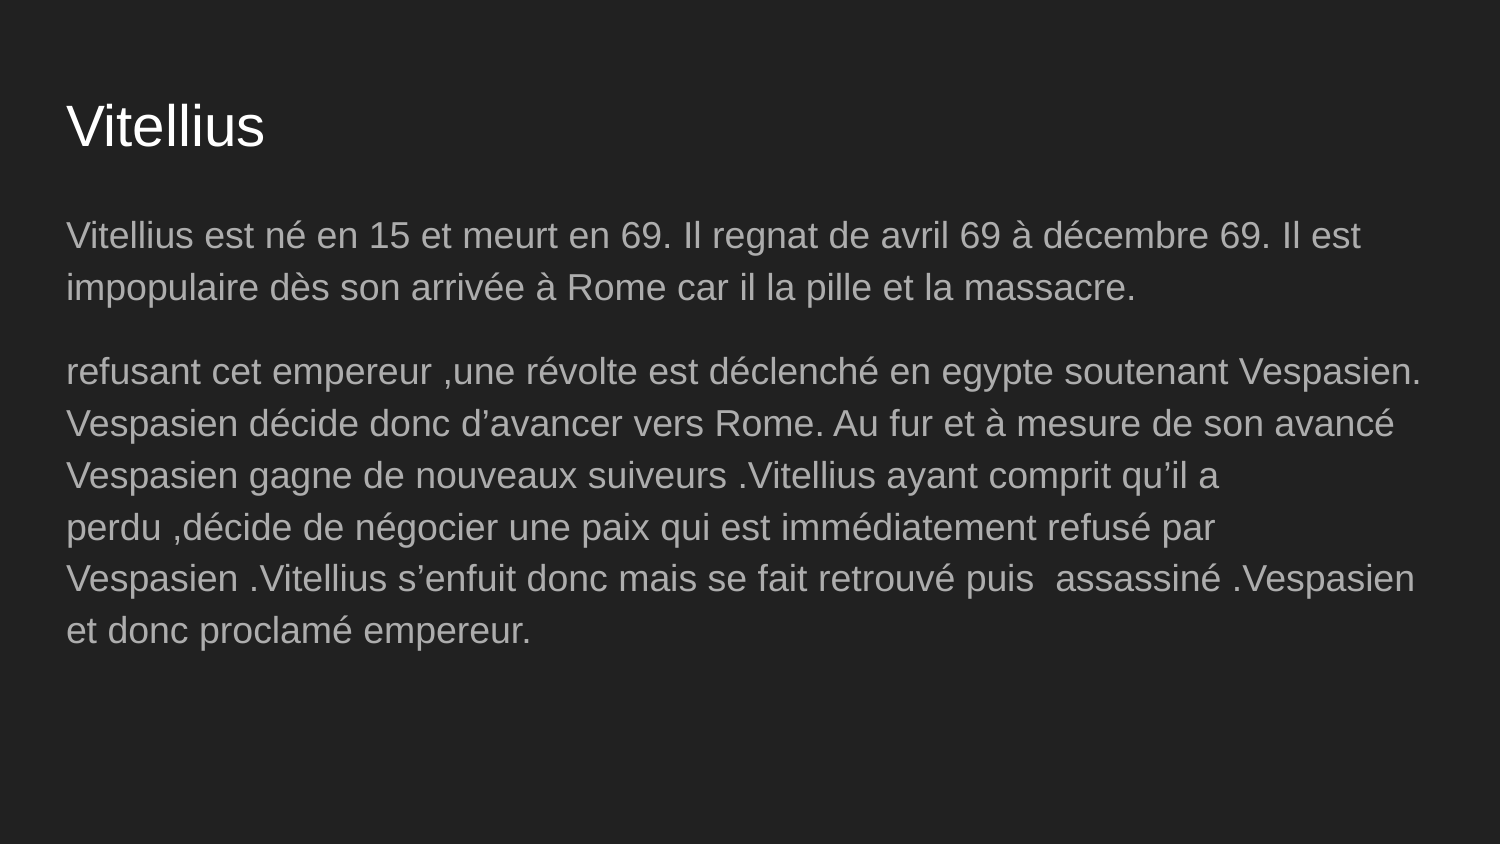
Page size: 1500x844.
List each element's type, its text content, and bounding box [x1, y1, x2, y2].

title Vitellius [51, 72, 1449, 167]
list Vitellius est né en 15 et meurt en 69. Il regnat de avril 69 à décembre 69. Il est impopulaire dès son arrivée à Rome car il la pille et la massacre. refusant cet empereur ,une révolte est déclenché en egypte soutenant Vespasien. Vespasien décide donc d’avancer vers Rome. Au fur et à mesure de son avancé Vespasien gagne de nouveaux suiveurs .Vitellius ayant comprit qu’il a perdu ,décide de négocier une paix qui est immédiatement refusé par Vespasien .Vitellius s’enfuit donc mais se fait retrouvé puis assassiné .Vespasien et donc proclamé empereur. [51, 189, 1449, 750]
